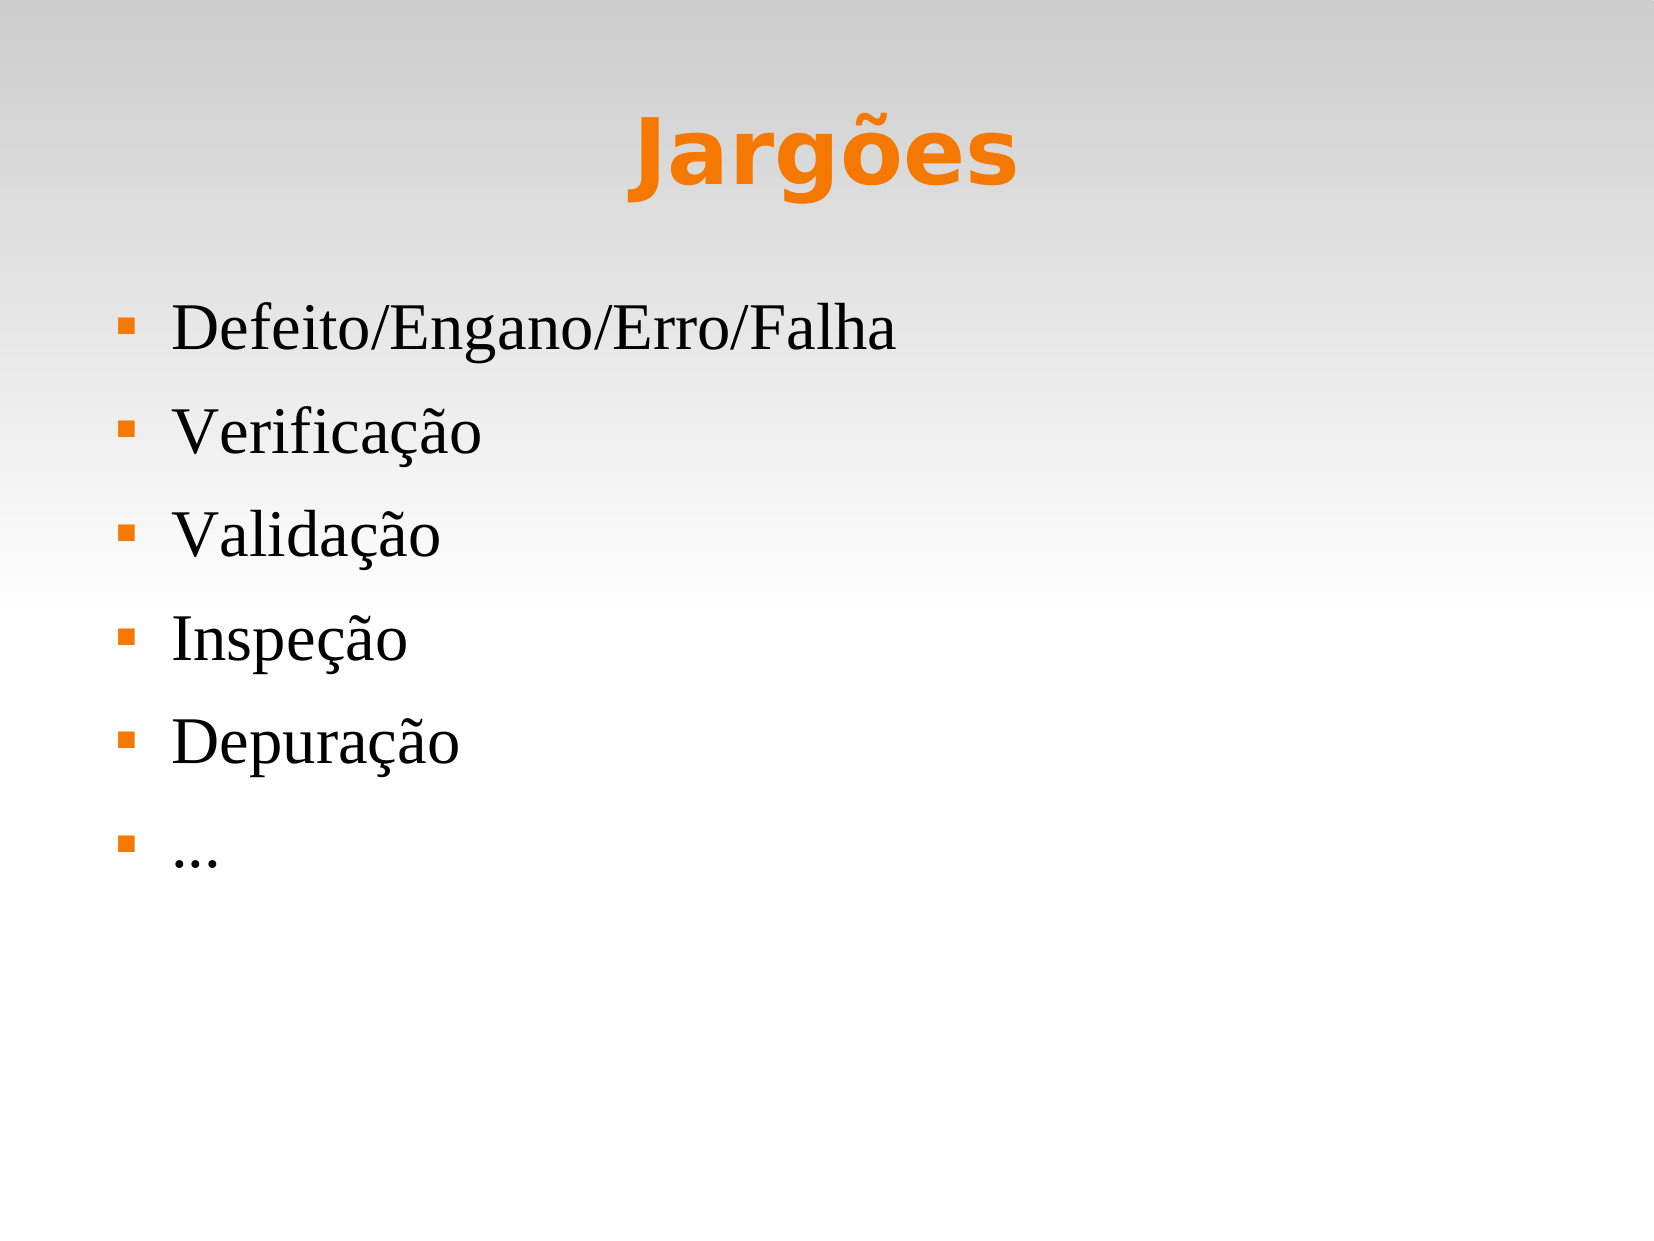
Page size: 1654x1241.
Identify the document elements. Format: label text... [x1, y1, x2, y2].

list Defeito/Engano/Erro/Falha Verificação Validação Inspeção Depuração ... [82, 290, 1571, 923]
title Jargões [82, 41, 1571, 265]
